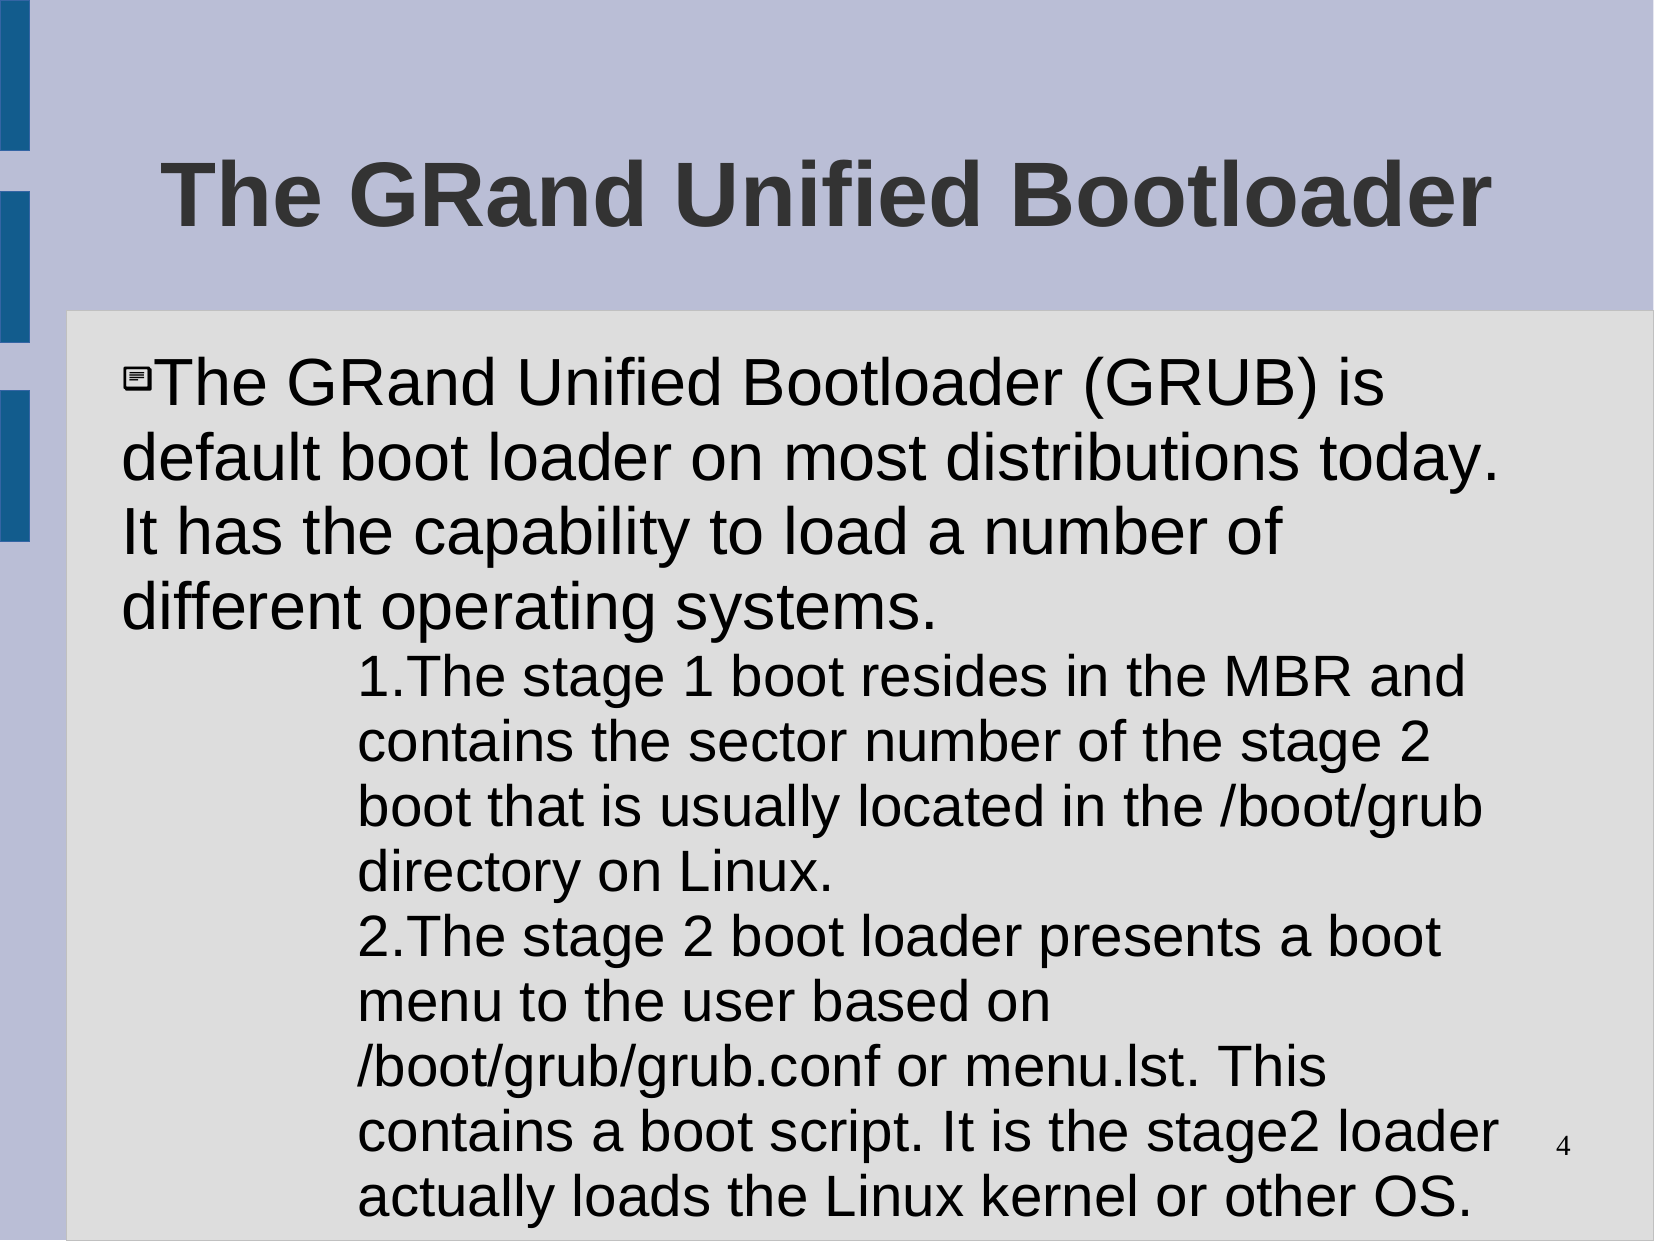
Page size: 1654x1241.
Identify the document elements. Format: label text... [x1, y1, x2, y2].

list The GRand Unified Bootloader (GRUB) is default boot loader on most distributions today. It has the capability to load a number of different operating systems. The stage 1 boot resides in the MBR and contains the sector number of the stage 2 boot that is usually located in the /boot/grub directory on Linux. The stage 2 boot loader presents a boot menu to the user based on /boot/grub/grub.conf or menu.lst. This contains a boot script. It is the stage2 loader actually loads the Linux kernel or other OS. [121, 344, 1534, 1230]
title The GRand Unified Bootloader [121, 91, 1534, 299]
